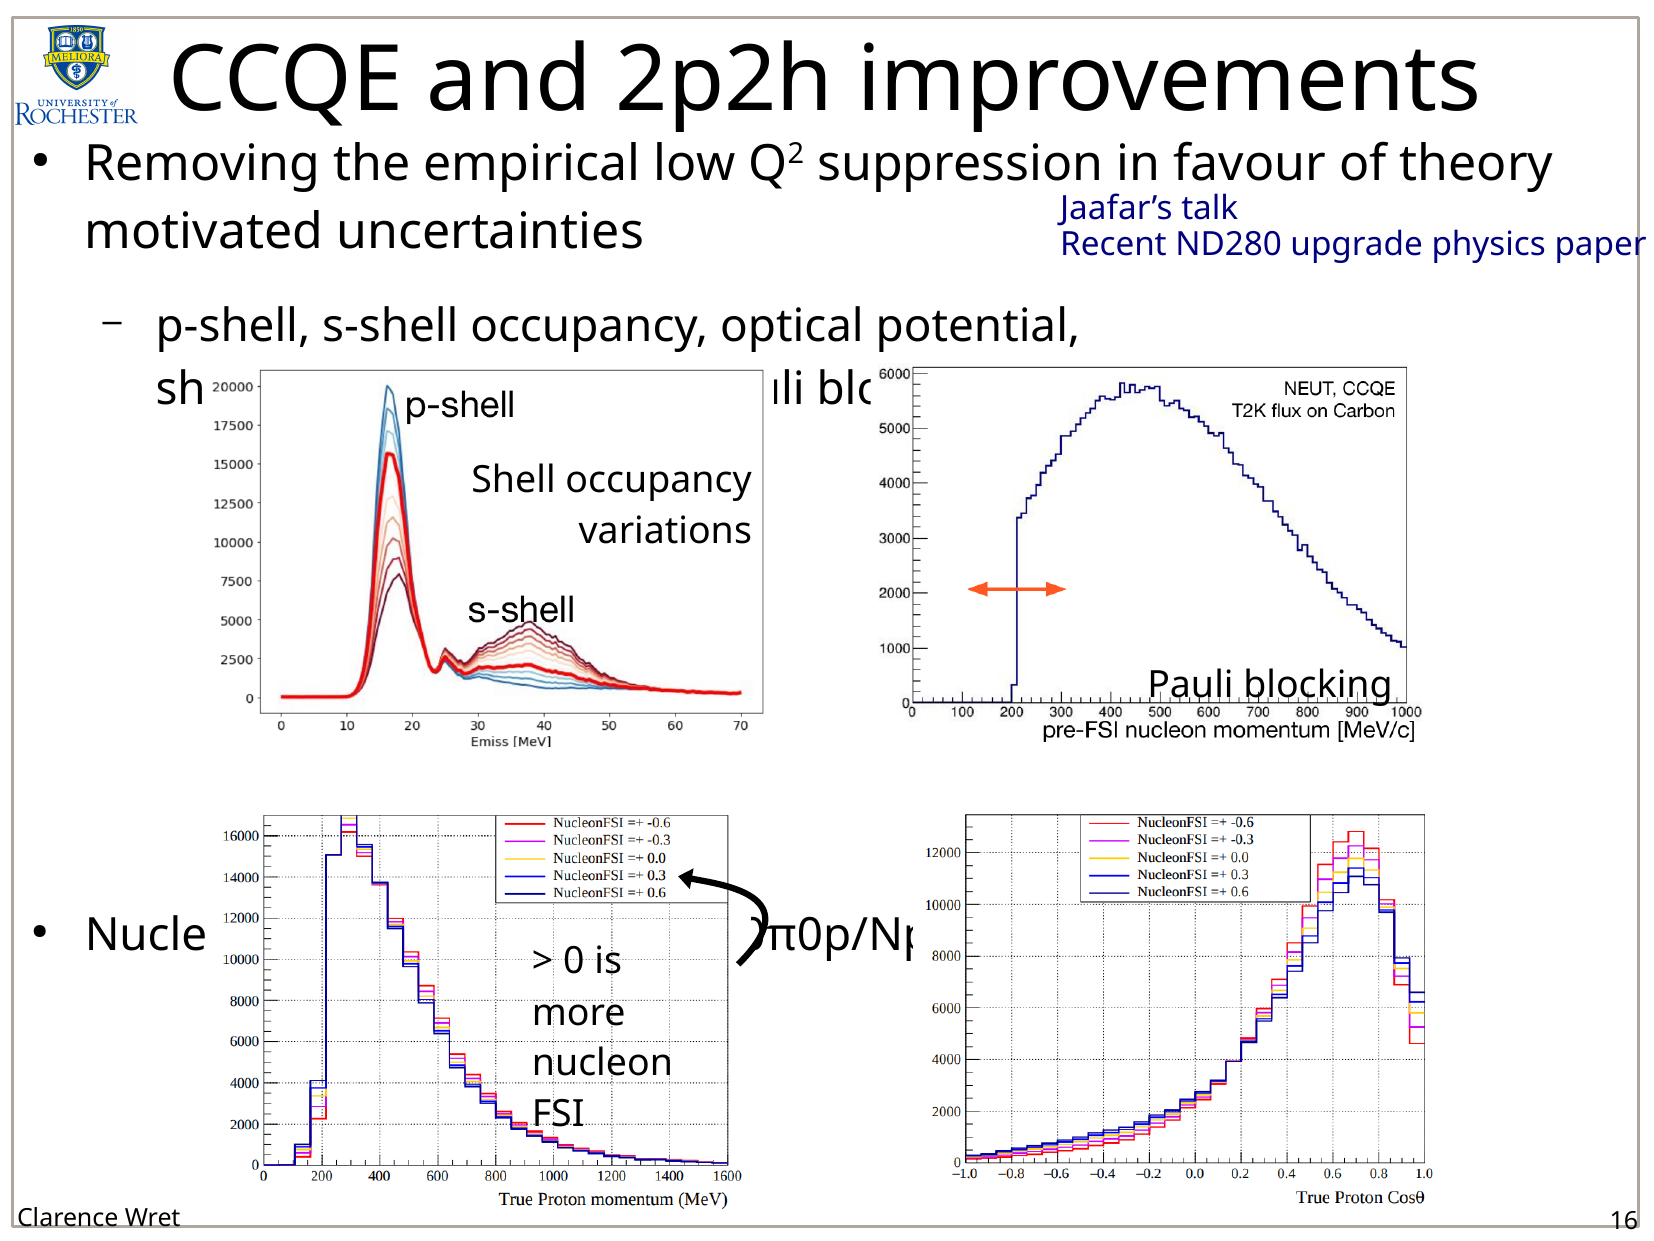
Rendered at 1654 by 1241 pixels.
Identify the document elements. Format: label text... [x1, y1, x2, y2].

picture [913, 806, 1439, 1220]
picture [208, 804, 751, 1225]
list Removing the empirical low Q2 suppression in favour of theory motivated uncertainties p-shell, s-shell occupancy, optical potential, short range correlations, Pauli blocking uncertainties Nucleon FSI uncertainty for CC0π0p/Np split [13, 126, 1636, 1223]
picture [870, 357, 1429, 747]
text_box Jaafar’s talk [1045, 176, 1539, 212]
text_box > 0 is more nucleon FSI [517, 926, 739, 1017]
text_box Shell occupancy variations [421, 445, 767, 536]
picture [204, 362, 774, 747]
text_box Recent ND280 upgrade physics paper [1045, 212, 1654, 261]
picture [572, 1017, 583, 1023]
text_box Pauli blocking [1062, 650, 1408, 703]
title CCQE and 2p2h improvements [15, 19, 1636, 131]
